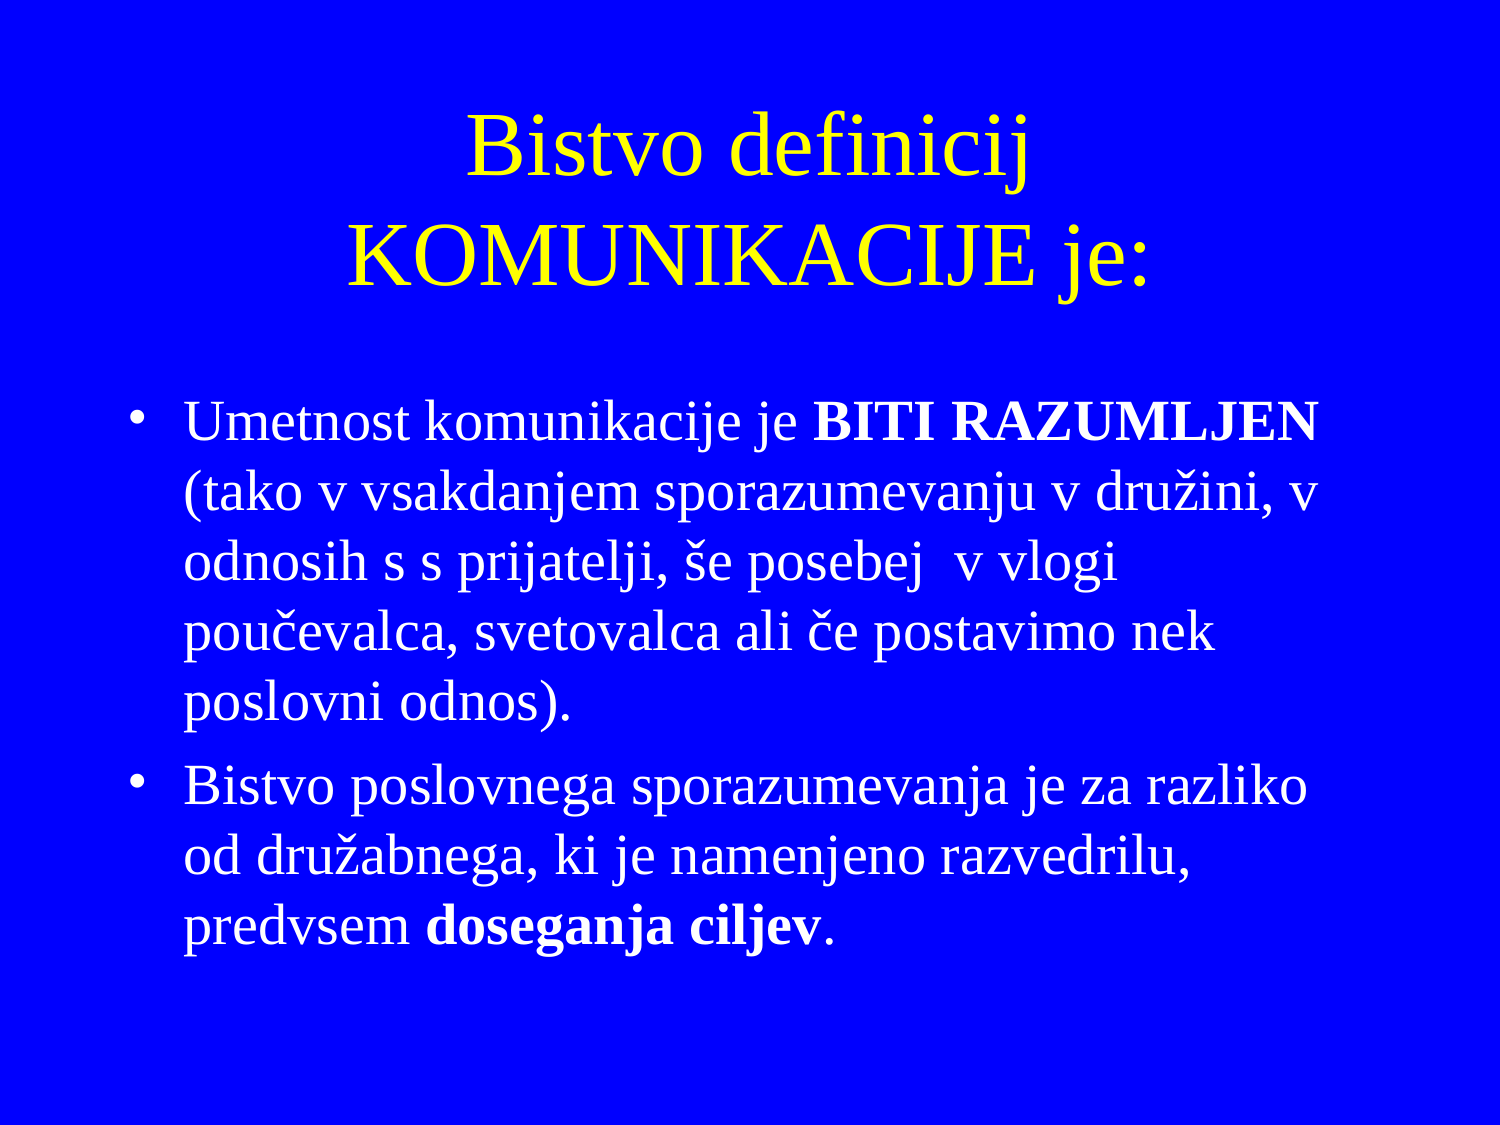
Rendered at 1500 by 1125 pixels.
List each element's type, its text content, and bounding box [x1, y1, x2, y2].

list Umetnost komunikacije je BITI RAZUMLJEN (tako v vsakdanjem sporazumevanju v družini, v odnosih s s prijatelji, še posebej v vlogi poučevalca, svetovalca ali če postavimo nek poslovni odnos). Bistvo poslovnega sporazumevanja je za razliko od družabnega, ki je namenjeno razvedrilu, predvsem doseganja ciljev. [112, 374, 1388, 1000]
title Bistvo definicij KOMUNIKACIJE je: [112, 76, 1388, 312]
